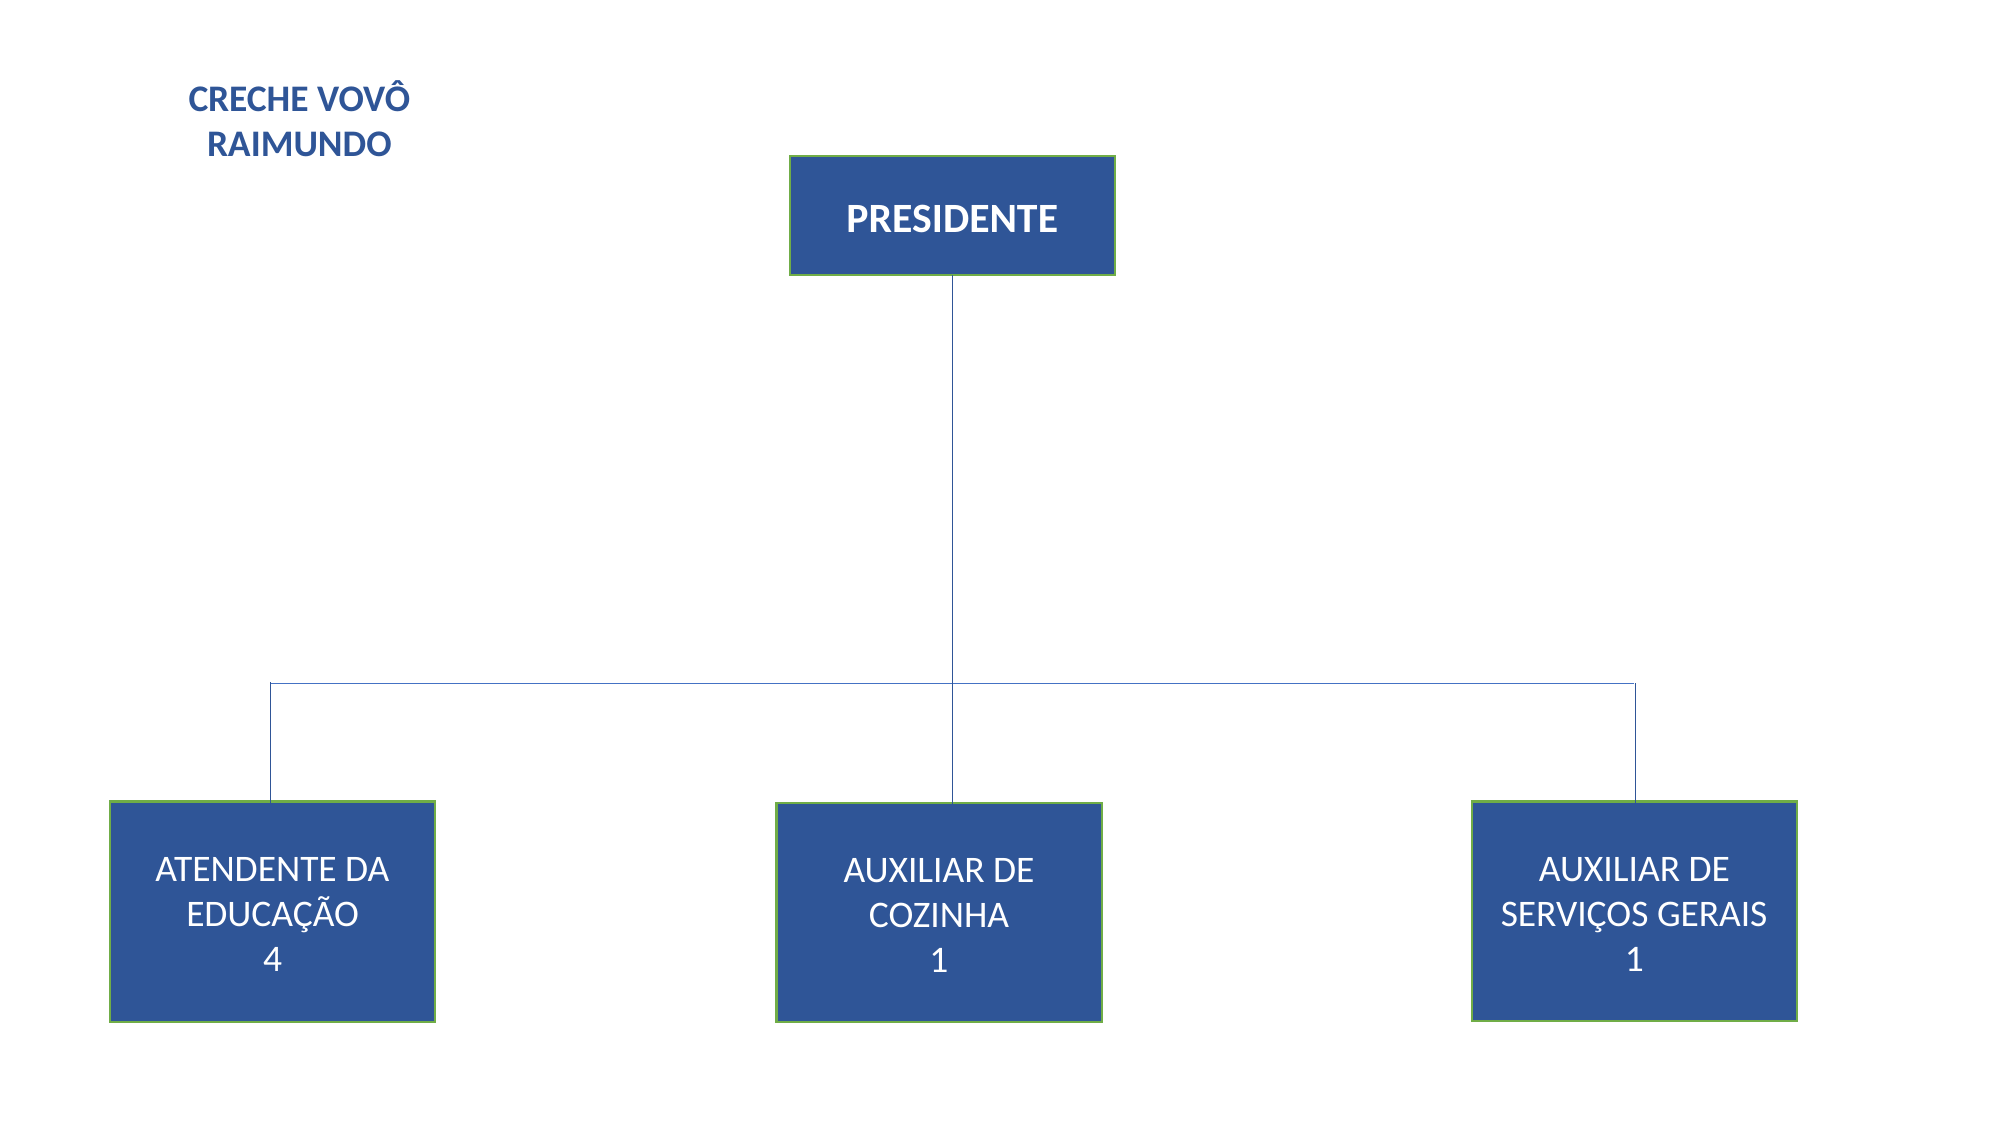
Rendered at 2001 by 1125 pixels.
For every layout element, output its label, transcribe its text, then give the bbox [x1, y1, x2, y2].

text_box CRECHE VOVÔ RAIMUNDO [101, 66, 497, 173]
text_box ATENDENTE DA EDUCAÇÃO 4 [110, 801, 435, 1022]
text_box AUXILIAR DE COZINHA 1 [777, 803, 1102, 1022]
text_box PRESIDENTE [790, 156, 1115, 275]
text_box AUXILIAR DE SERVIÇOS GERAIS 1 [1472, 801, 1797, 1021]
